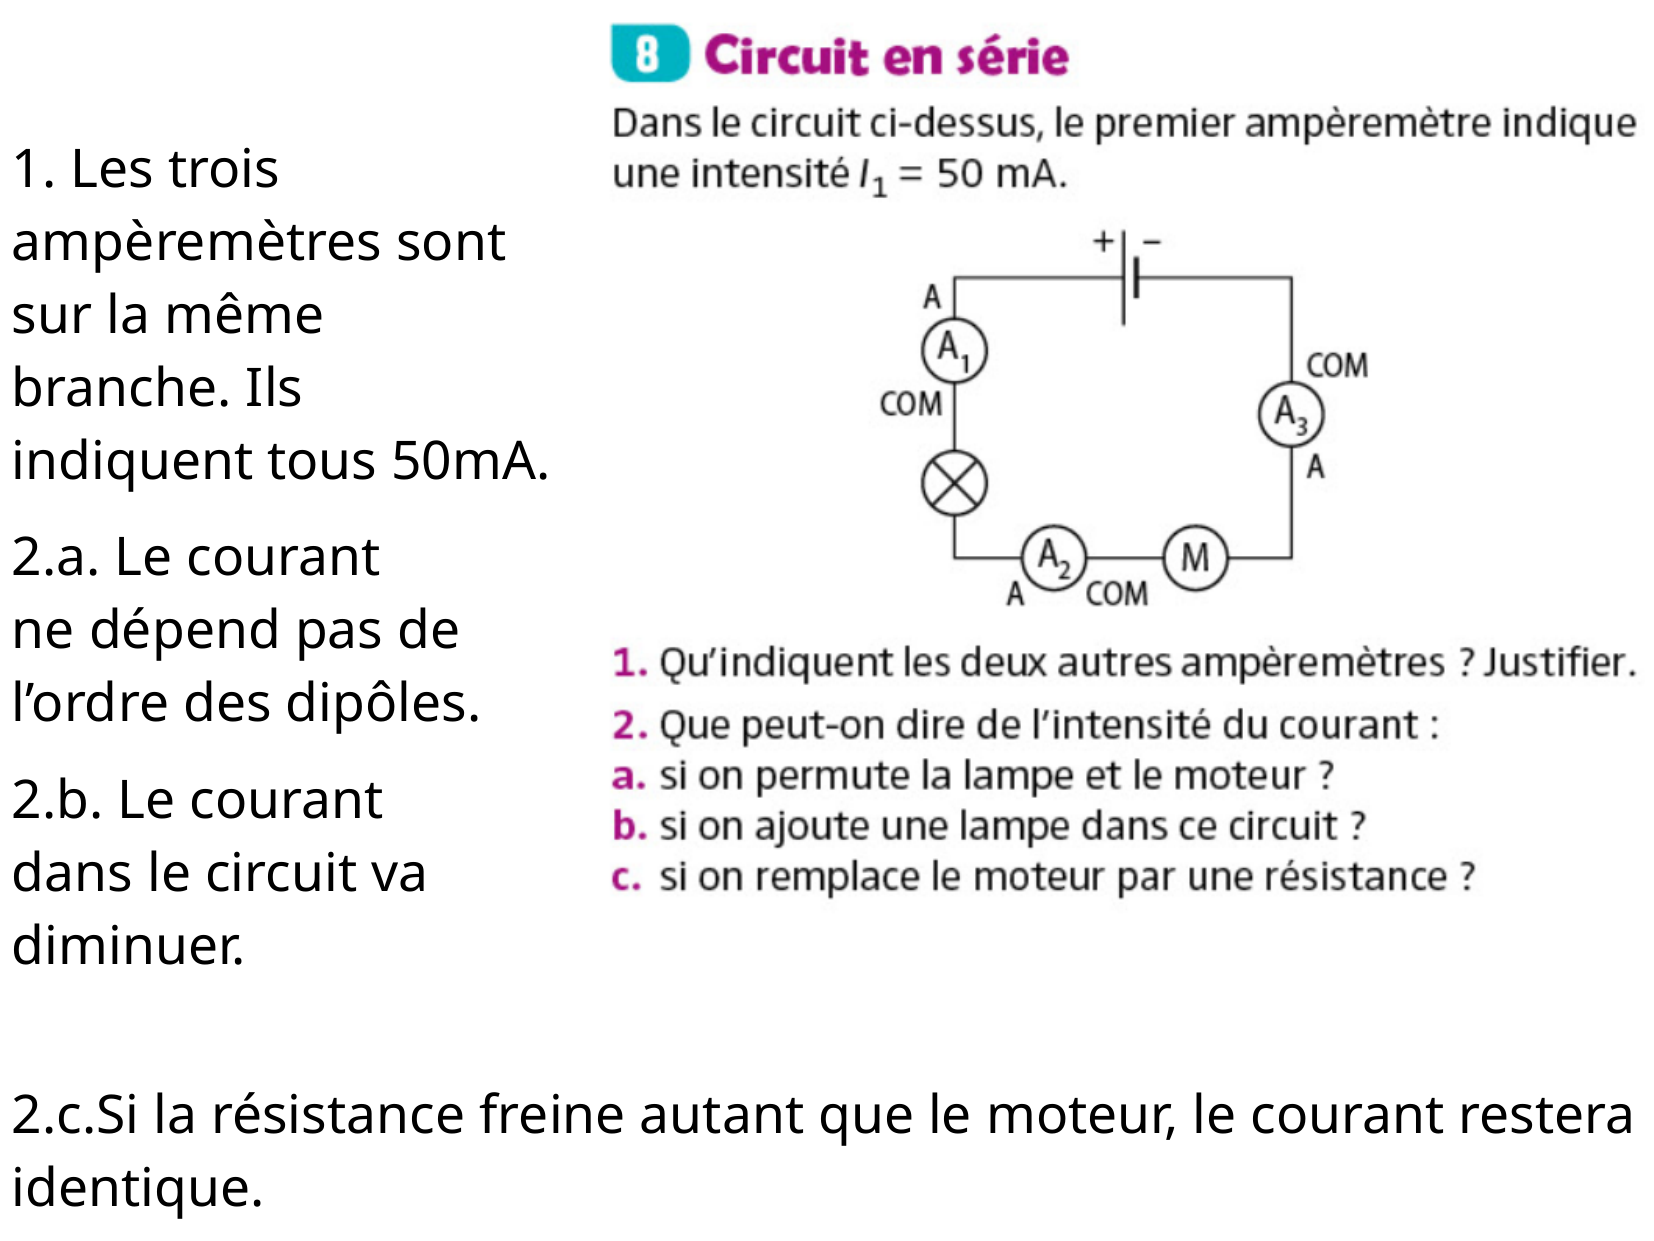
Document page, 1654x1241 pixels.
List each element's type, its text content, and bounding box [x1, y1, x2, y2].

list 1. Les trois ampèremètres sont sur la même branche. Ils indiquent tous 50mA. 2.a. Le courant ne dépend pas de l’ordre des dipôles. 2.b. Le courant dans le circuit va diminuer. 2.c.Si la résistance freine autant que le moteur, le courant restera identique. [11, 129, 1642, 1229]
picture [602, 7, 1654, 934]
